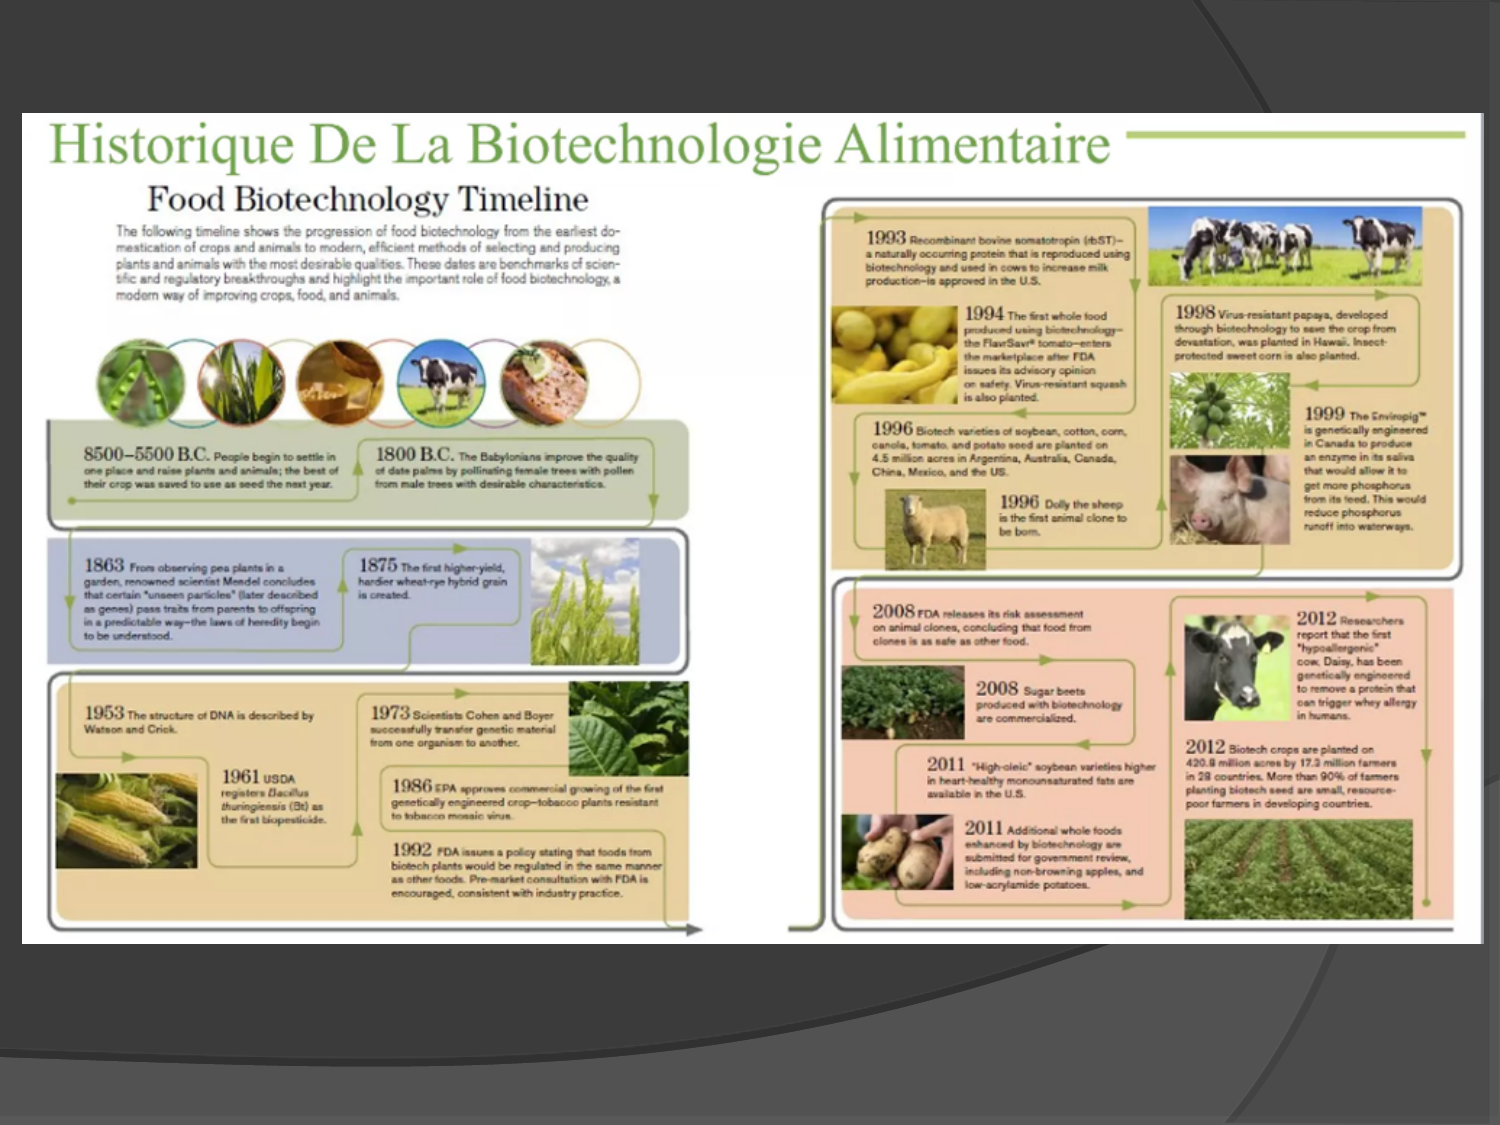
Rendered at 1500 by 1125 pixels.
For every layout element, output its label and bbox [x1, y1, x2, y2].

picture [22, 113, 1484, 944]
